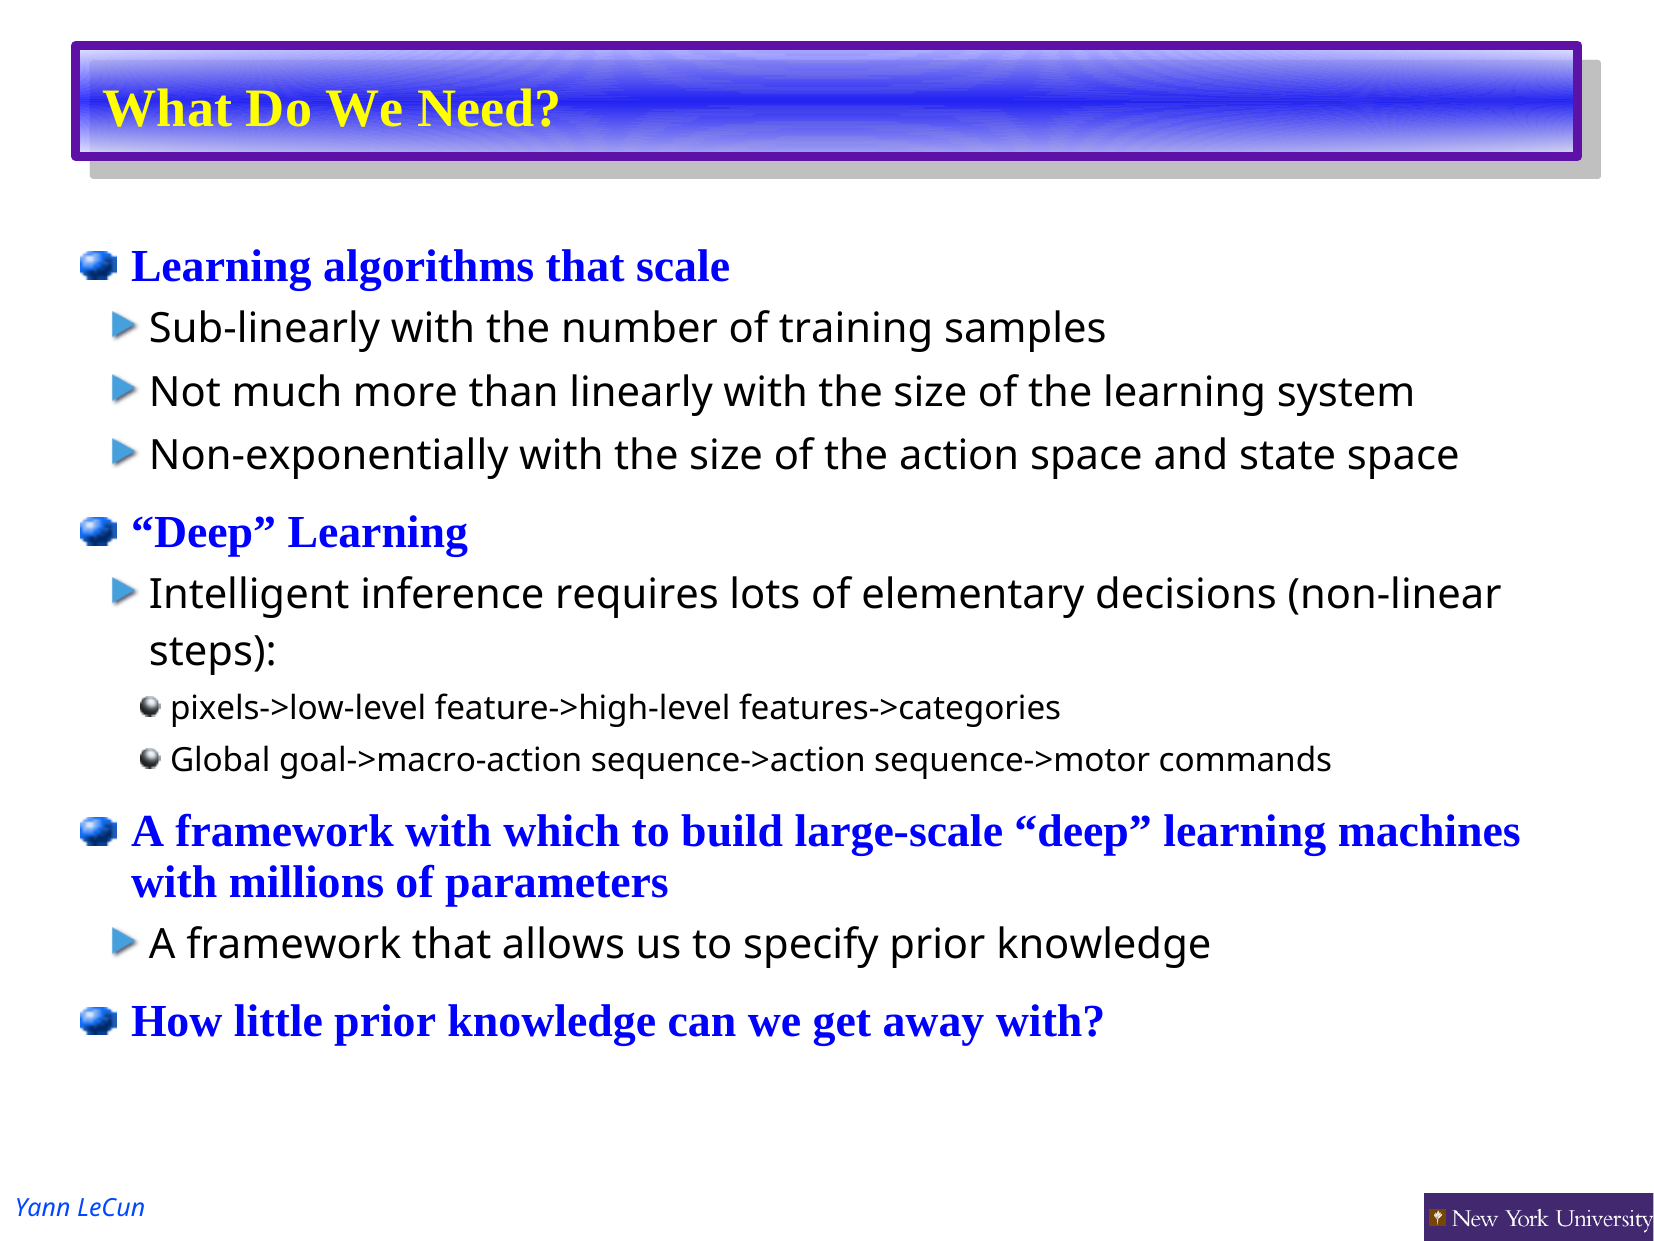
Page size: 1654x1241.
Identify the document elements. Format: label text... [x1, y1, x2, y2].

list Learning algorithms that scale Sub-linearly with the number of training samples Not much more than linearly with the size of the learning system Non-exponentially with the size of the action space and state space “Deep” Learning Intelligent inference requires lots of elementary decisions (non-linear steps): pixels->low-level feature->high-level features->categories Global goal->macro-action sequence->action sequence->motor commands A framework with which to build large-scale “deep” learning machines with millions of parameters A framework that allows us to specify prior knowledge How little prior knowledge can we get away with? [80, 240, 1574, 1153]
title What Do We Need? [75, 45, 1578, 157]
picture [1424, 1193, 1654, 1241]
